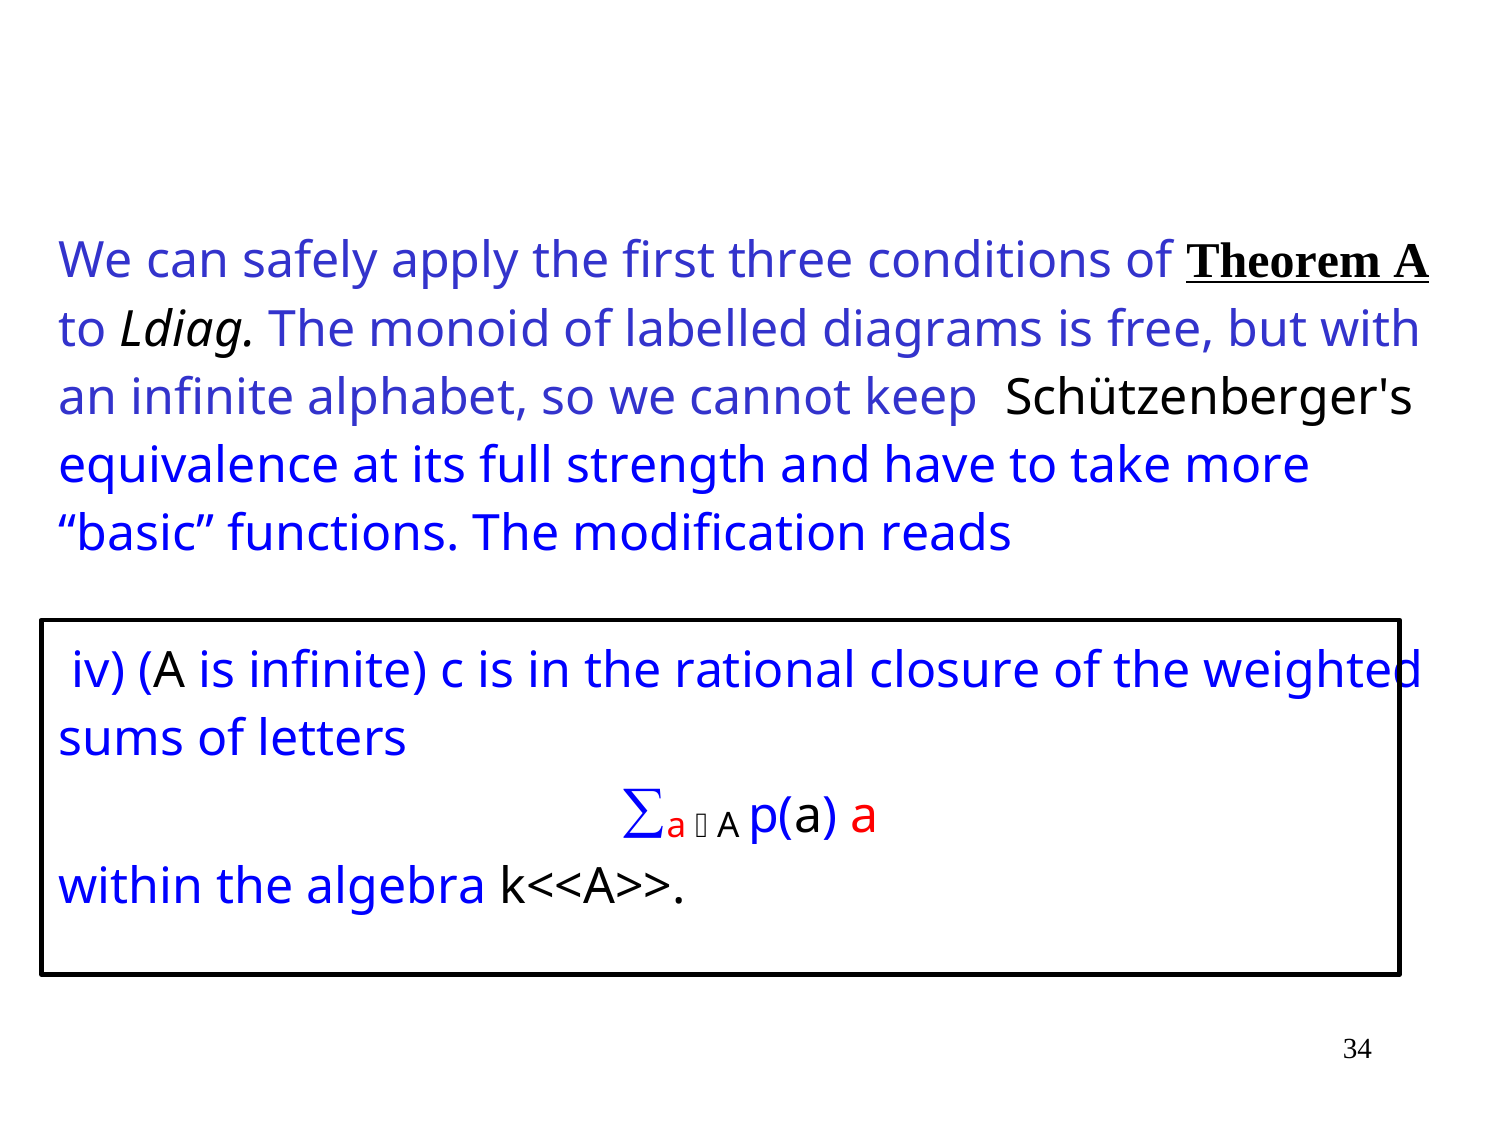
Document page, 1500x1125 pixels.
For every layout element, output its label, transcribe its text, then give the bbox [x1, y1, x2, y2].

text_box We can safely apply the first three conditions of Theorem A to Ldiag. The monoid of labelled diagrams is free, but with an infinite alphabet, so we cannot keep Schützenberger's equivalence at its full strength and have to take more “basic” functions. The modification reads iv) (A is infinite) c is in the rational closure of the weighted sums of letters ∑a  A p(a) a within the algebra k<<A>>. [44, 622, 1397, 958]
text_box We can safely apply the first three conditions of Theorem A to Ldiag. The monoid of labelled diagrams is free, but with an infinite alphabet, so we cannot keep Schützenberger's equivalence at its full strength and have to take more “basic” functions. The modification reads iv) (A is infinite) c is in the rational closure of the weighted sums of letters ∑a  A p(a) a within the algebra k<<A>>. [43, 216, 1455, 958]
